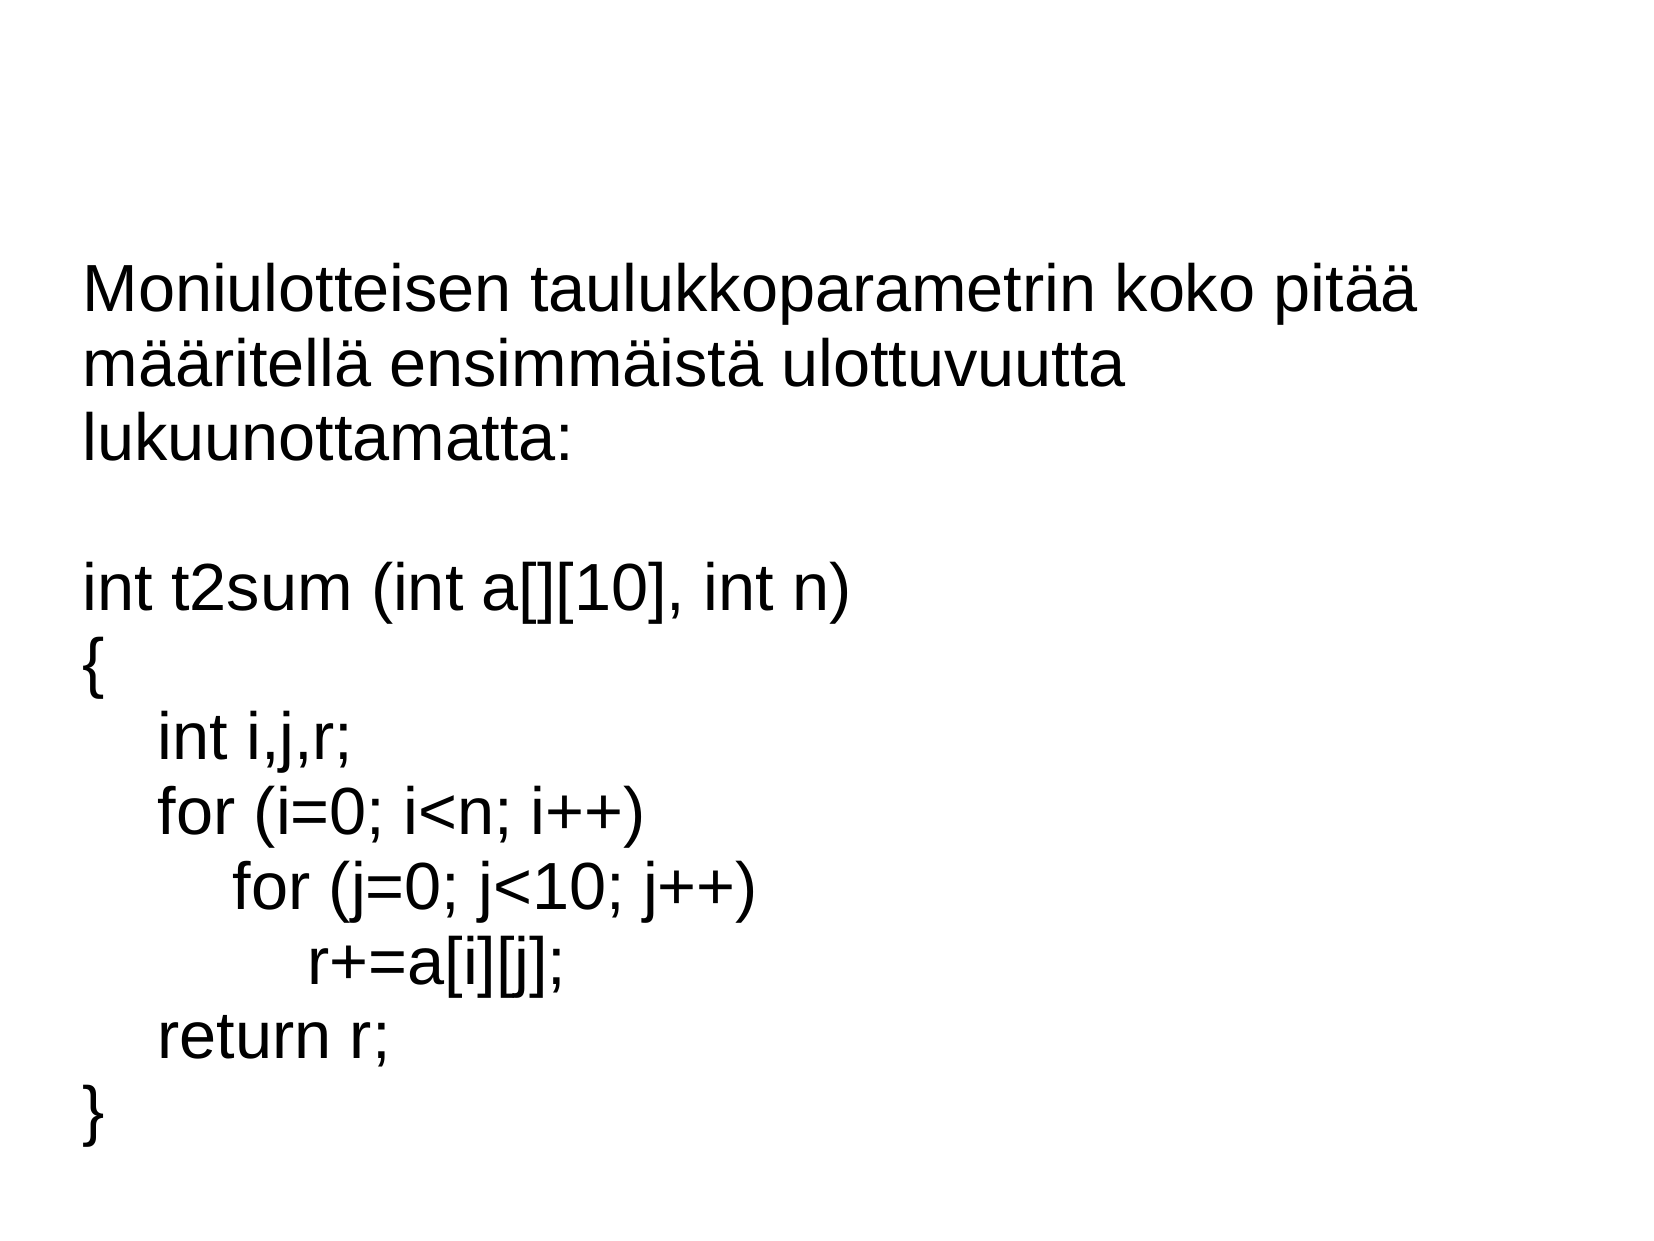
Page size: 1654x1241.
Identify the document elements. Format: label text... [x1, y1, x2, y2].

text_box Moniulotteisen taulukkoparametrin koko pitää määritellä ensimmäistä ulottuvuutta lukuunottamatta: int t2sum (int a[][10], int n) { int i,j,r; for (i=0; i<n; i++) for (j=0; j<10; j++) r+=a[i][j]; return r; } [82, 250, 1571, 1149]
